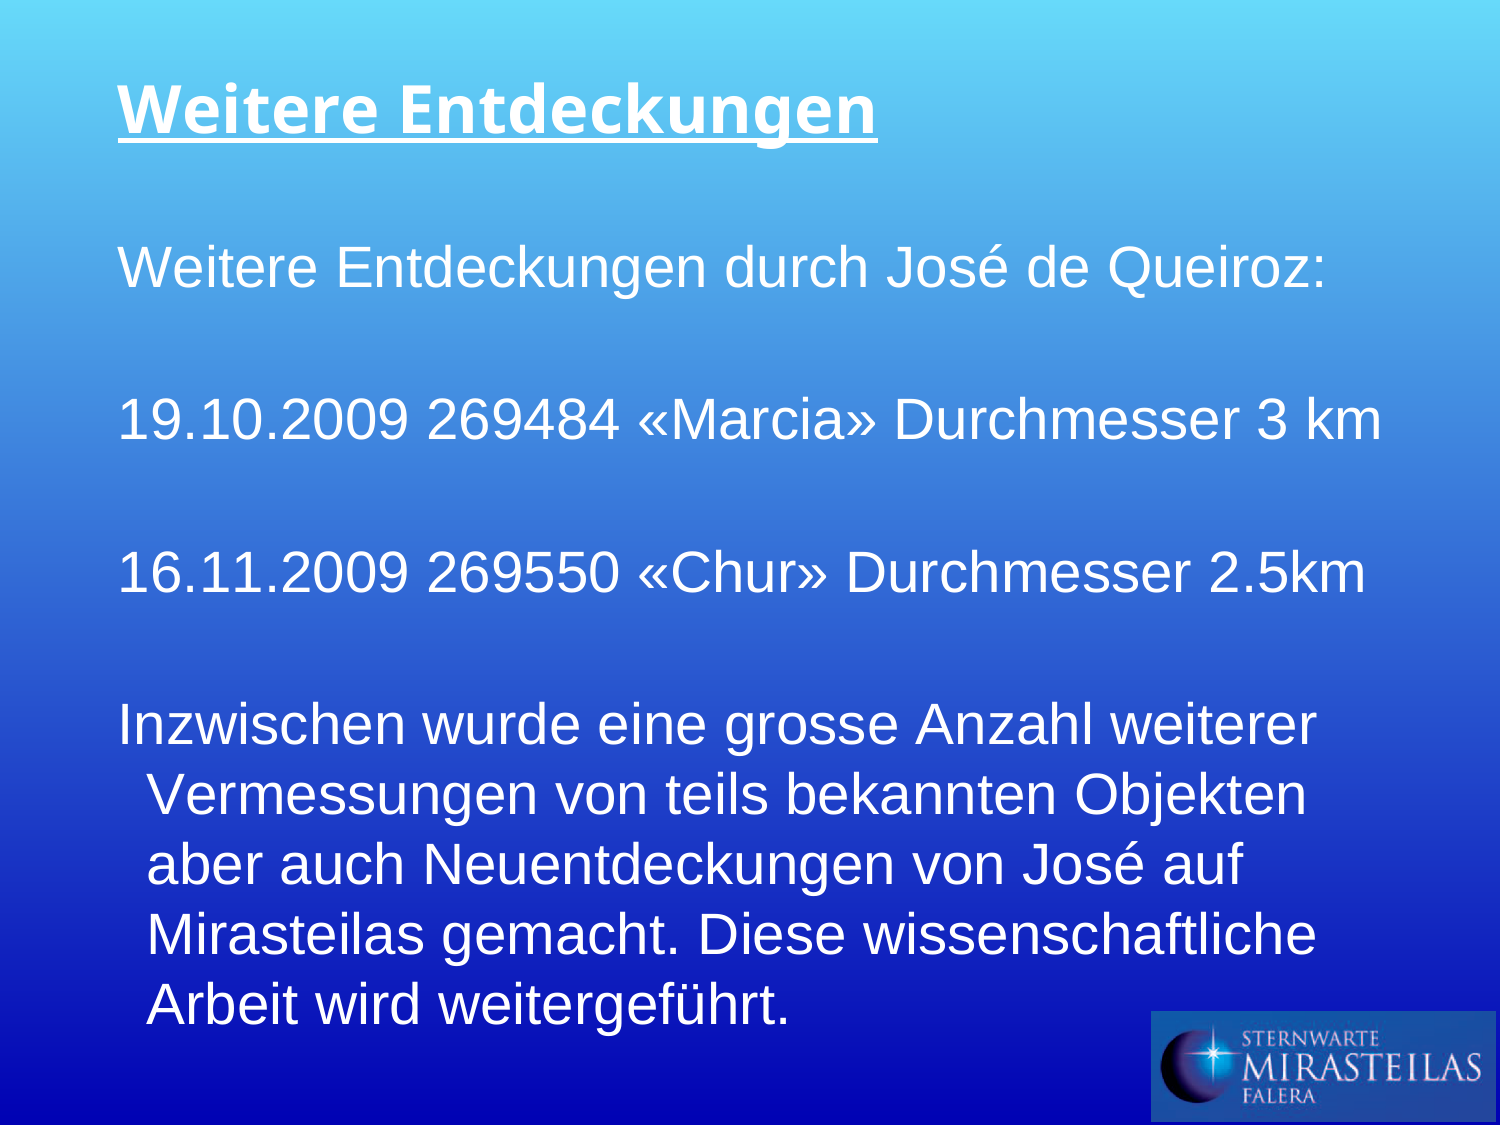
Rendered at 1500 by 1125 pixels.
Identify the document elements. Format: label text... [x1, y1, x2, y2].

text_box Weitere Entdeckungen Weitere Entdeckungen durch José de Queiroz: 19.10.2009 269484 «Marcia» Durchmesser 3 km 16.11.2009 269550 «Chur» Durchmesser 2.5km Inzwischen wurde eine grosse Anzahl weiterer Vermessungen von teils bekannten Objekten aber auch Neuentdeckungen von José auf Mirasteilas gemacht. Diese wissenschaftliche Arbeit wird weitergeführt. [89, 59, 1425, 686]
picture [1151, 1011, 1496, 1122]
